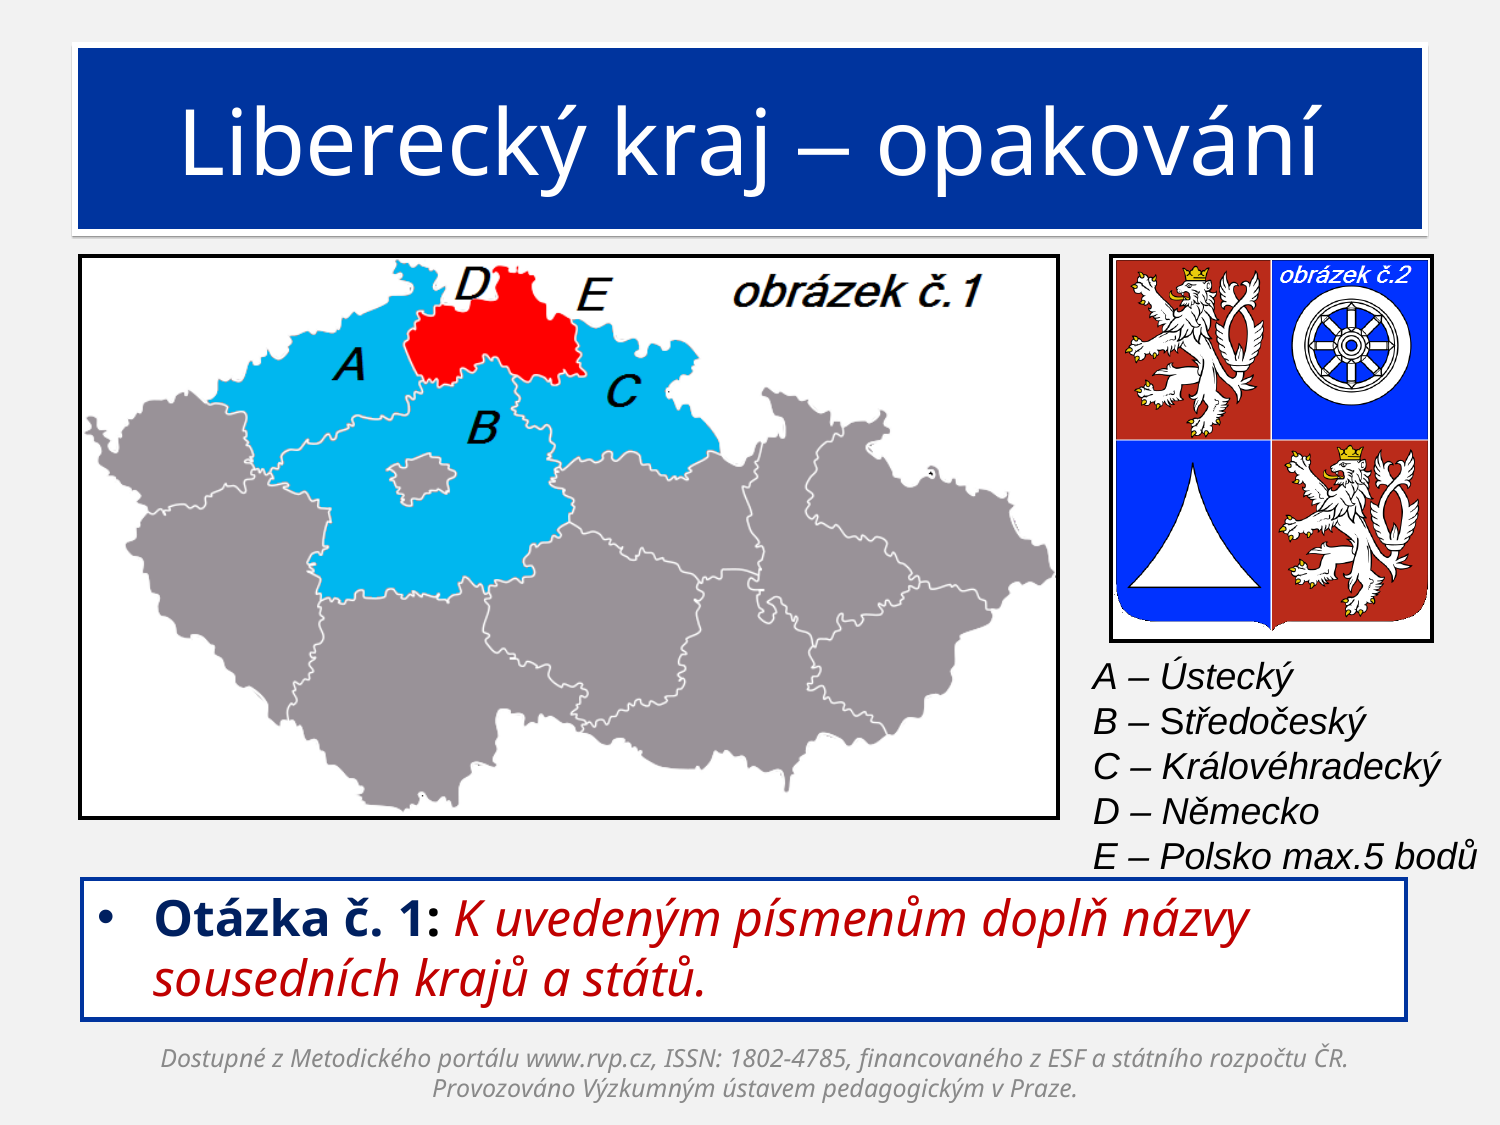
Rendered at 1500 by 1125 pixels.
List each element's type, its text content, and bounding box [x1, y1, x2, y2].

title Liberecký kraj – opakování [75, 45, 1426, 233]
text_box [82, 257, 1057, 816]
text_box Dostupné z Metodického portálu www.rvp.cz, ISSN: 1802-4785, financovaného z ESF a státního rozpočtu ČR. Provozováno Výzkumným ústavem pedagogickým v Praze. [82, 1042, 1430, 1103]
picture [1113, 257, 1430, 640]
text_box A – Ústecký B – Středočeský C – Královéhradecký D – Německo E – Polsko max.5 bodů [1078, 644, 1500, 885]
list Otázka č. 1: K uvedeným písmenům doplň názvy sousedních krajů a států. [82, 878, 1407, 1020]
